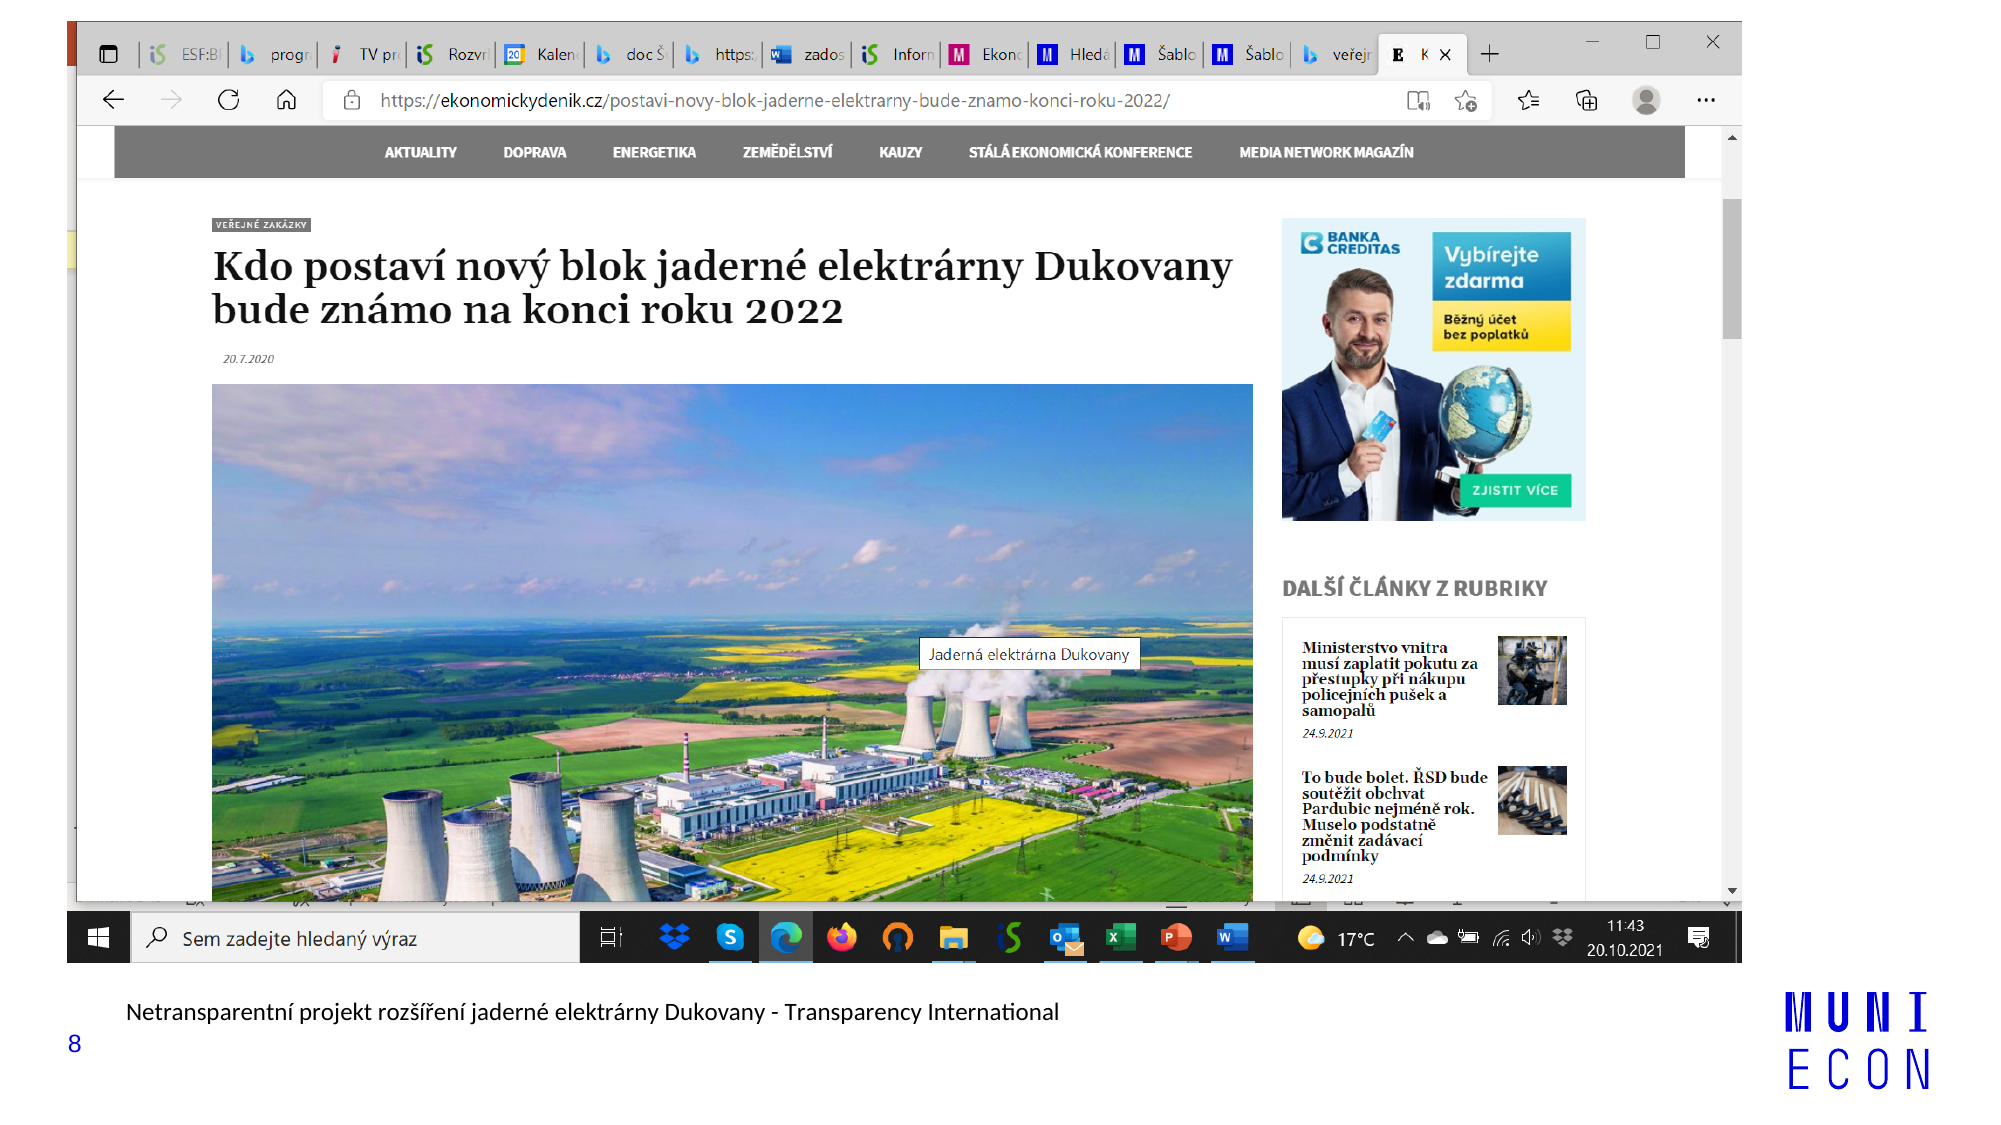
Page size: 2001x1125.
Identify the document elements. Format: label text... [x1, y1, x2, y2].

text_box [67, 1021, 110, 1063]
text_box Netransparentní projekt rozšíření jaderné elektrárny Dukovany - Transparency International [126, 989, 1426, 1032]
picture [67, 21, 1742, 963]
